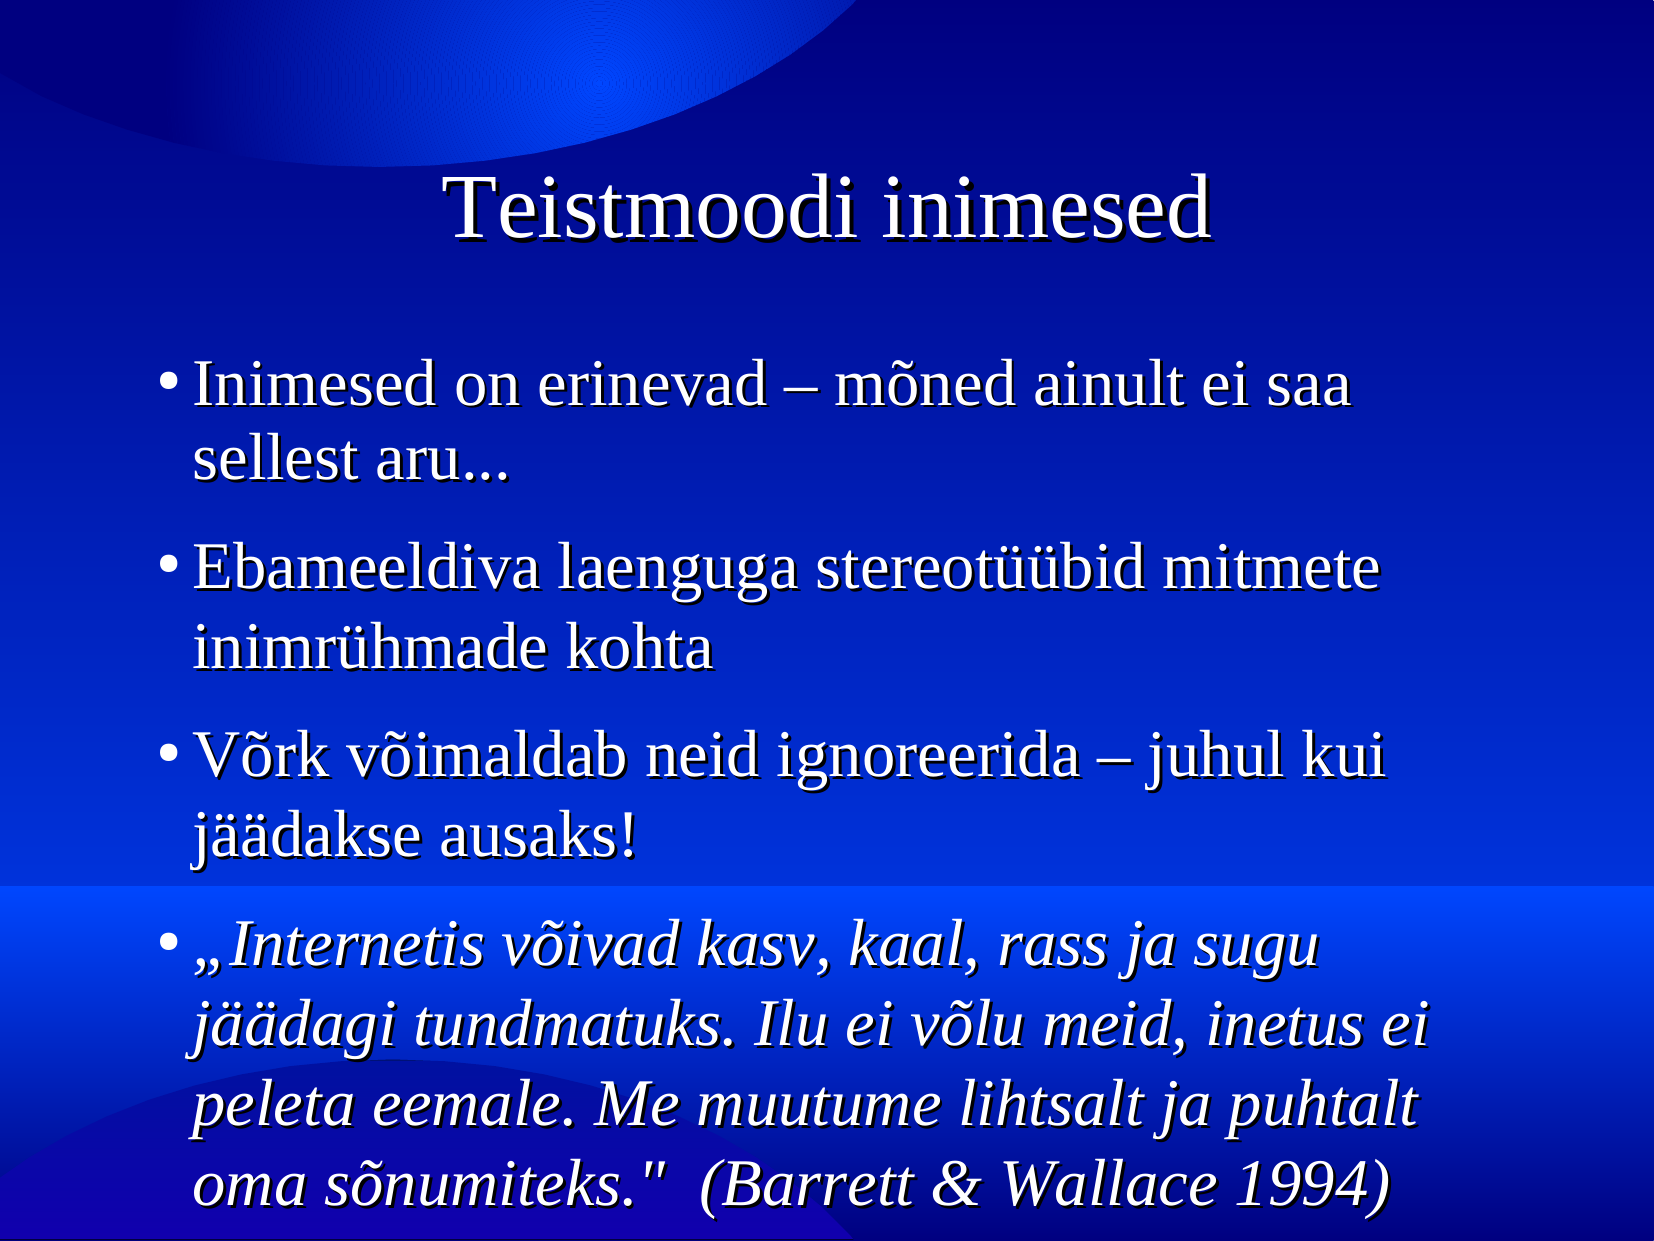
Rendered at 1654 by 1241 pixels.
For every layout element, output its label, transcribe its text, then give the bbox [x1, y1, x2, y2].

list Inimesed on erinevad – mõned ainult ei saa sellest aru... Ebameeldiva laenguga stereotüübid mitmete inimrühmade kohta Võrk võimaldab neid ignoreerida – juhul kui jäädakse ausaks! „Internetis võivad kasv, kaal, rass ja sugu jäädagi tundmatuks. Ilu ei võlu meid, inetus ei peleta eemale. Me muutume lihtsalt ja puhtalt oma sõnumiteks." (Barrett & Wallace 1994) [121, 344, 1534, 1220]
title Teistmoodi inimesed [121, 102, 1534, 311]
